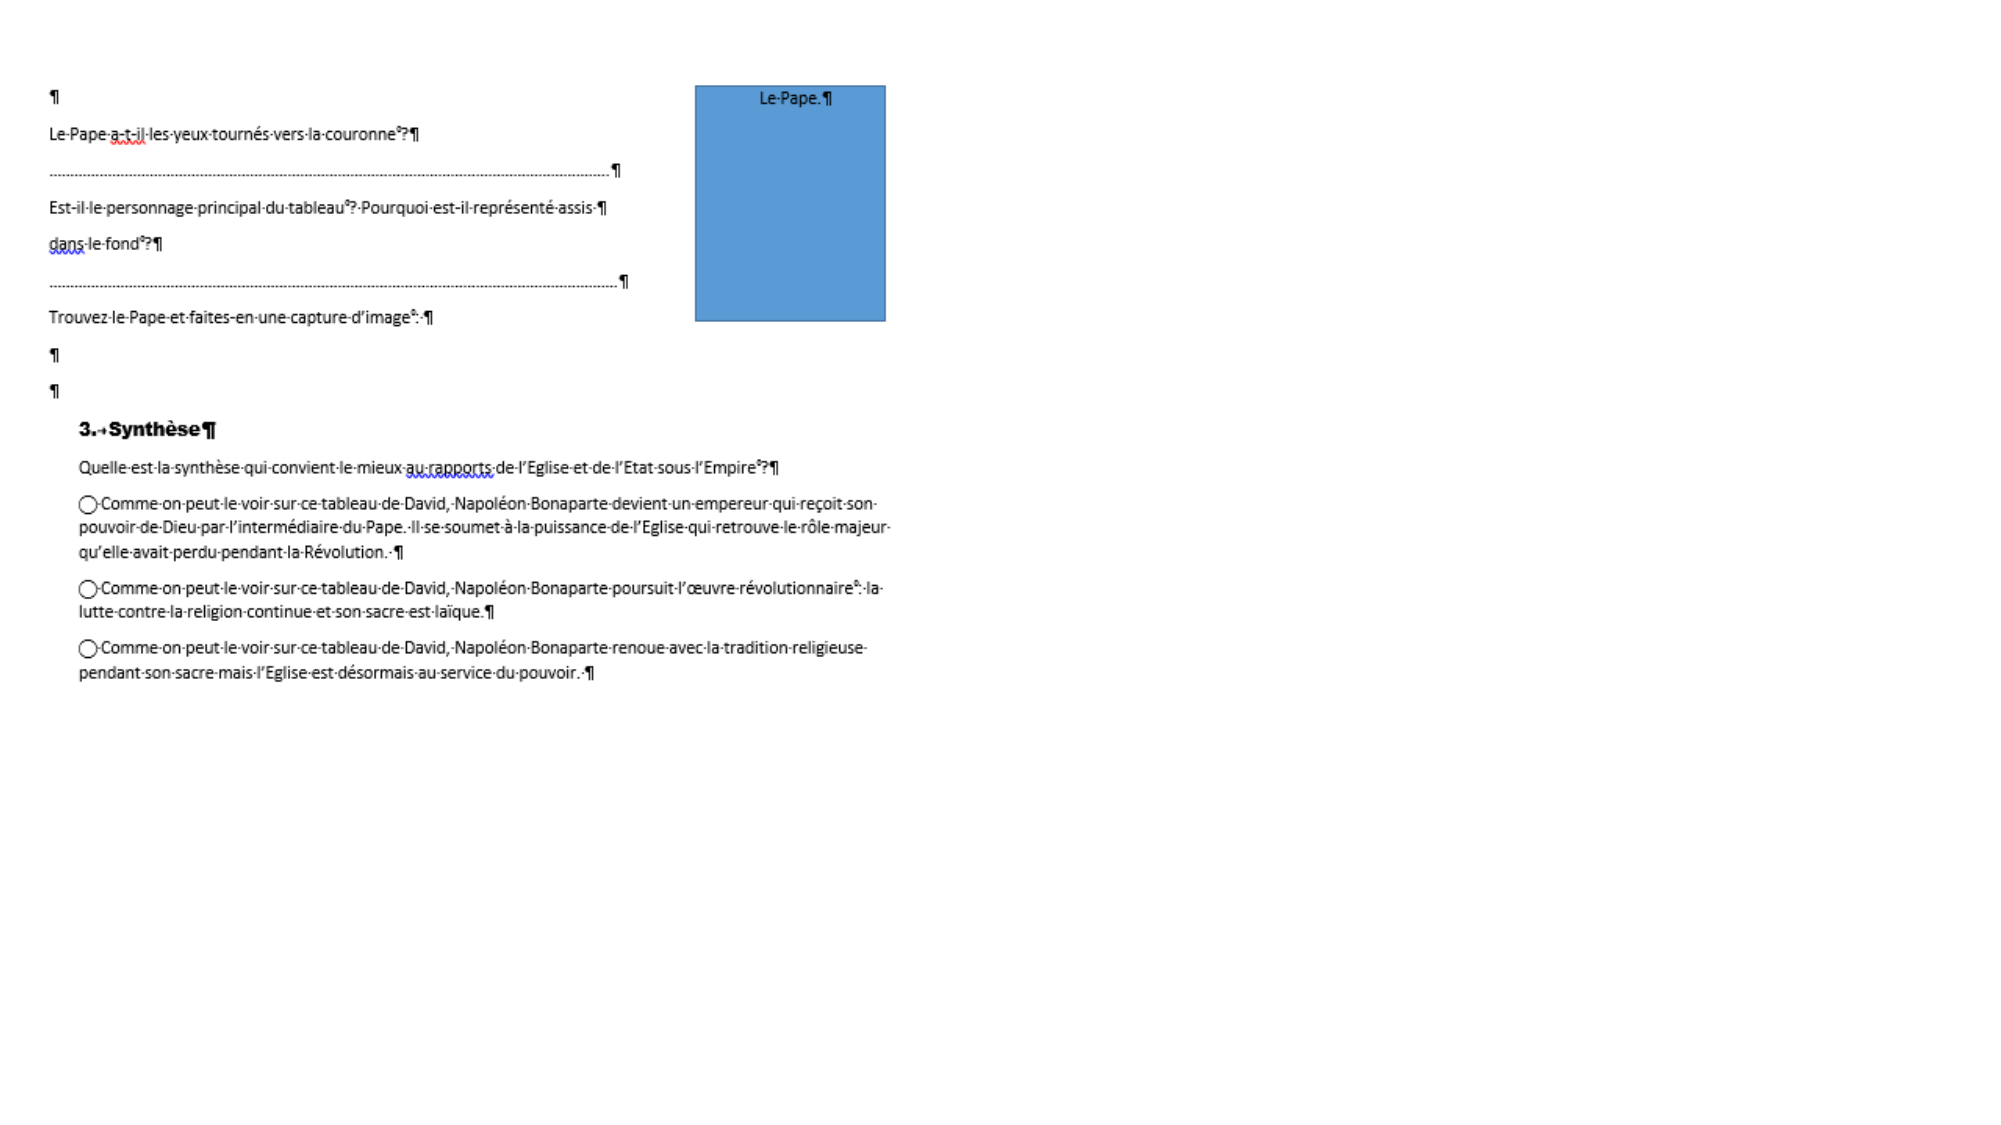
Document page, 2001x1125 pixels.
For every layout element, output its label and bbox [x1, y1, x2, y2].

picture [32, 48, 919, 729]
